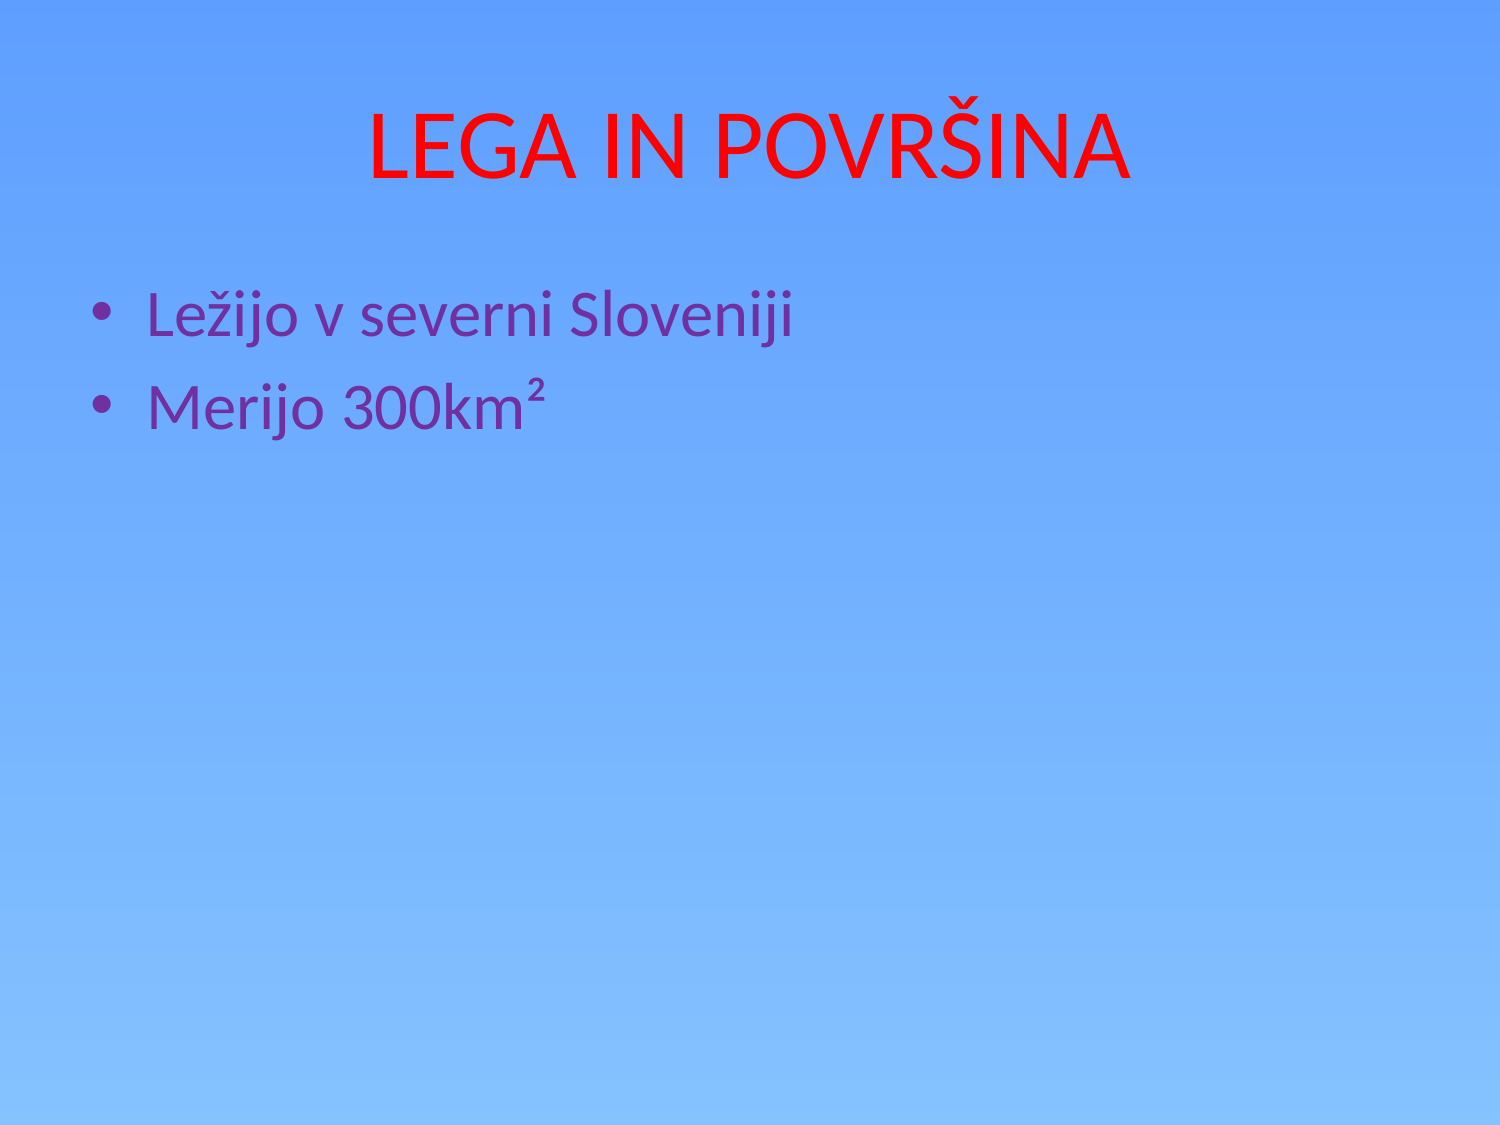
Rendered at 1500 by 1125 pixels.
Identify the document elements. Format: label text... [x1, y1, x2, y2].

title LEGA IN POVRŠINA [75, 45, 1425, 233]
list Ležijo v severni Sloveniji Merijo 300km² [75, 262, 1425, 1005]
